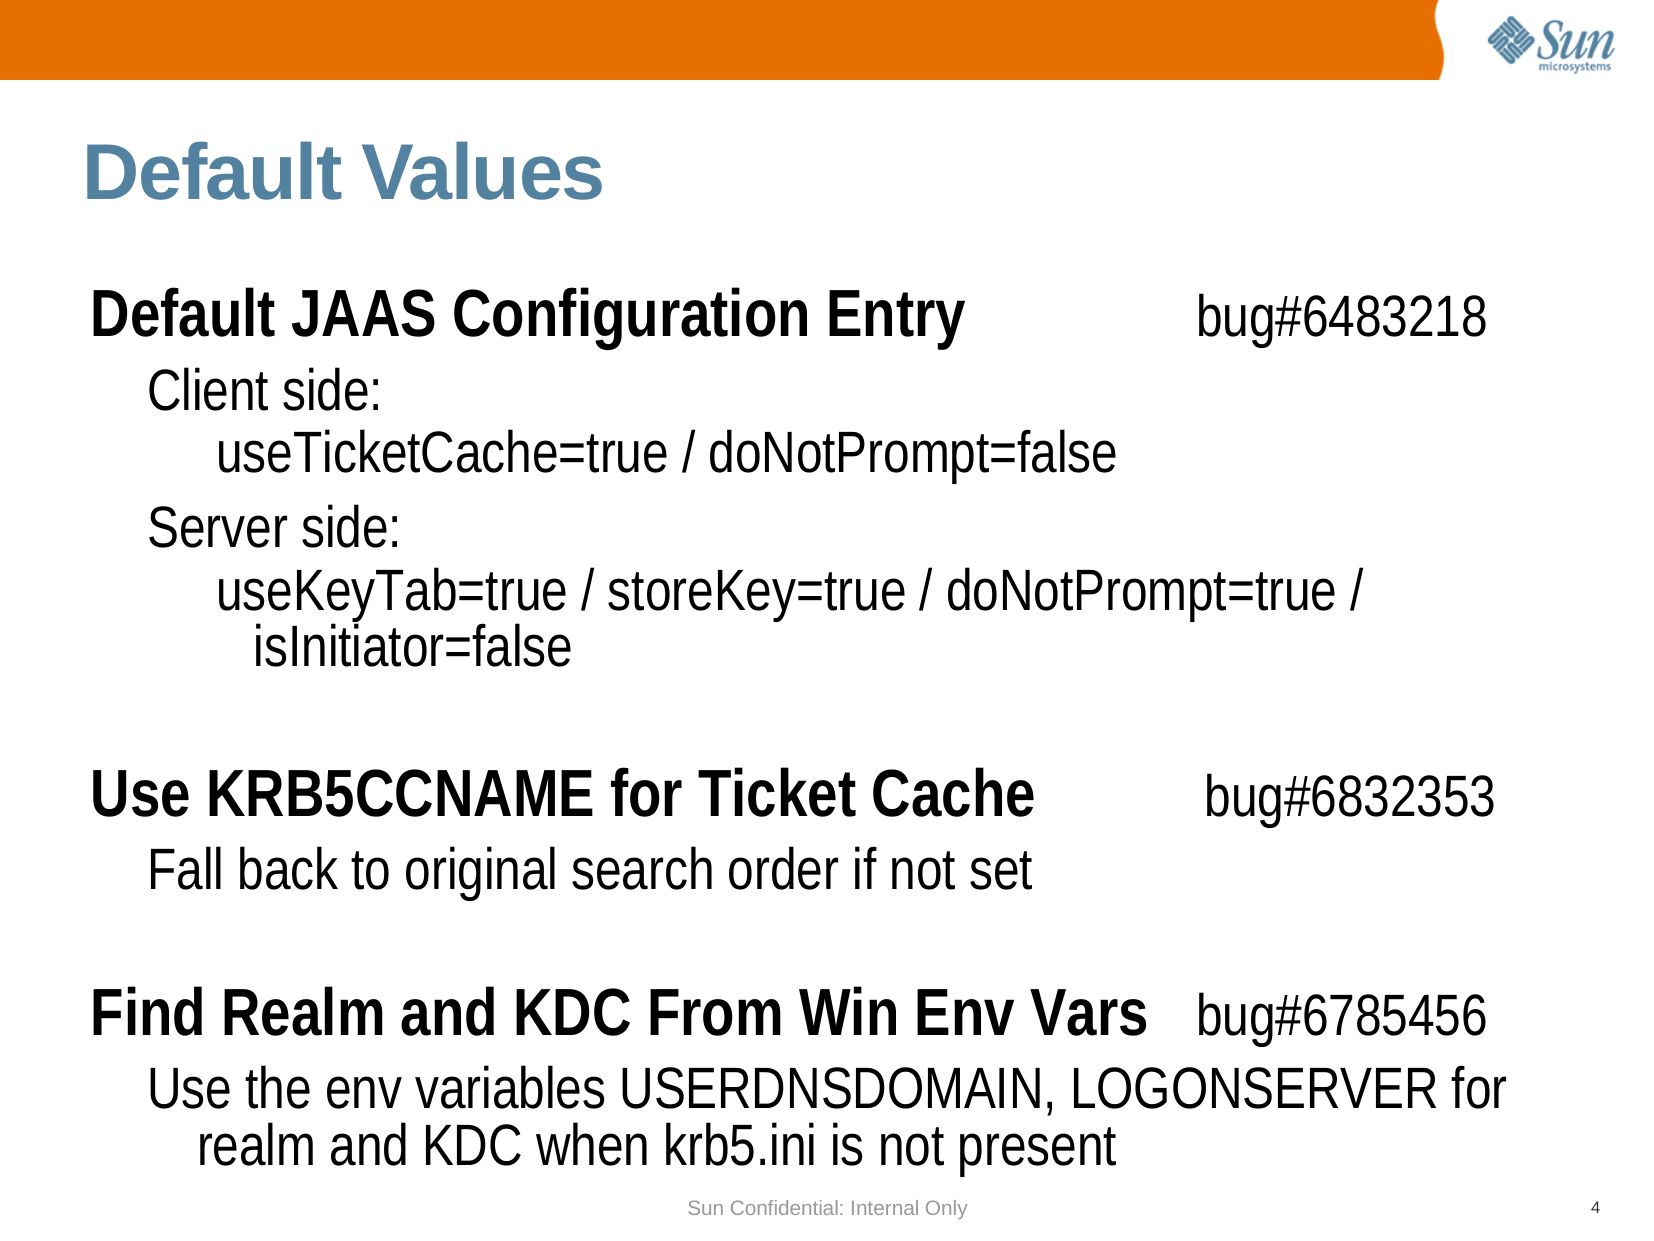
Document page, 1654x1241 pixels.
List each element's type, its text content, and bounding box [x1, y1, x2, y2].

list Default JAAS Configuration Entry bug#6483218 Client side: useTicketCache=true / doNotPrompt=false Server side: useKeyTab=true / storeKey=true / doNotPrompt=true / isInitiator=false Use KRB5CCNAME for Ticket Cache bug#6832353 Fall back to original search order if not set Find Realm and KDC From Win Env Vars bug#6785456 Use the env variables USERDNSDOMAIN, LOGONSERVER for realm and KDC when krb5.ini is not present [71, 284, 1545, 1241]
picture [0, 0, 1654, 80]
title Default Values [82, 135, 1585, 250]
